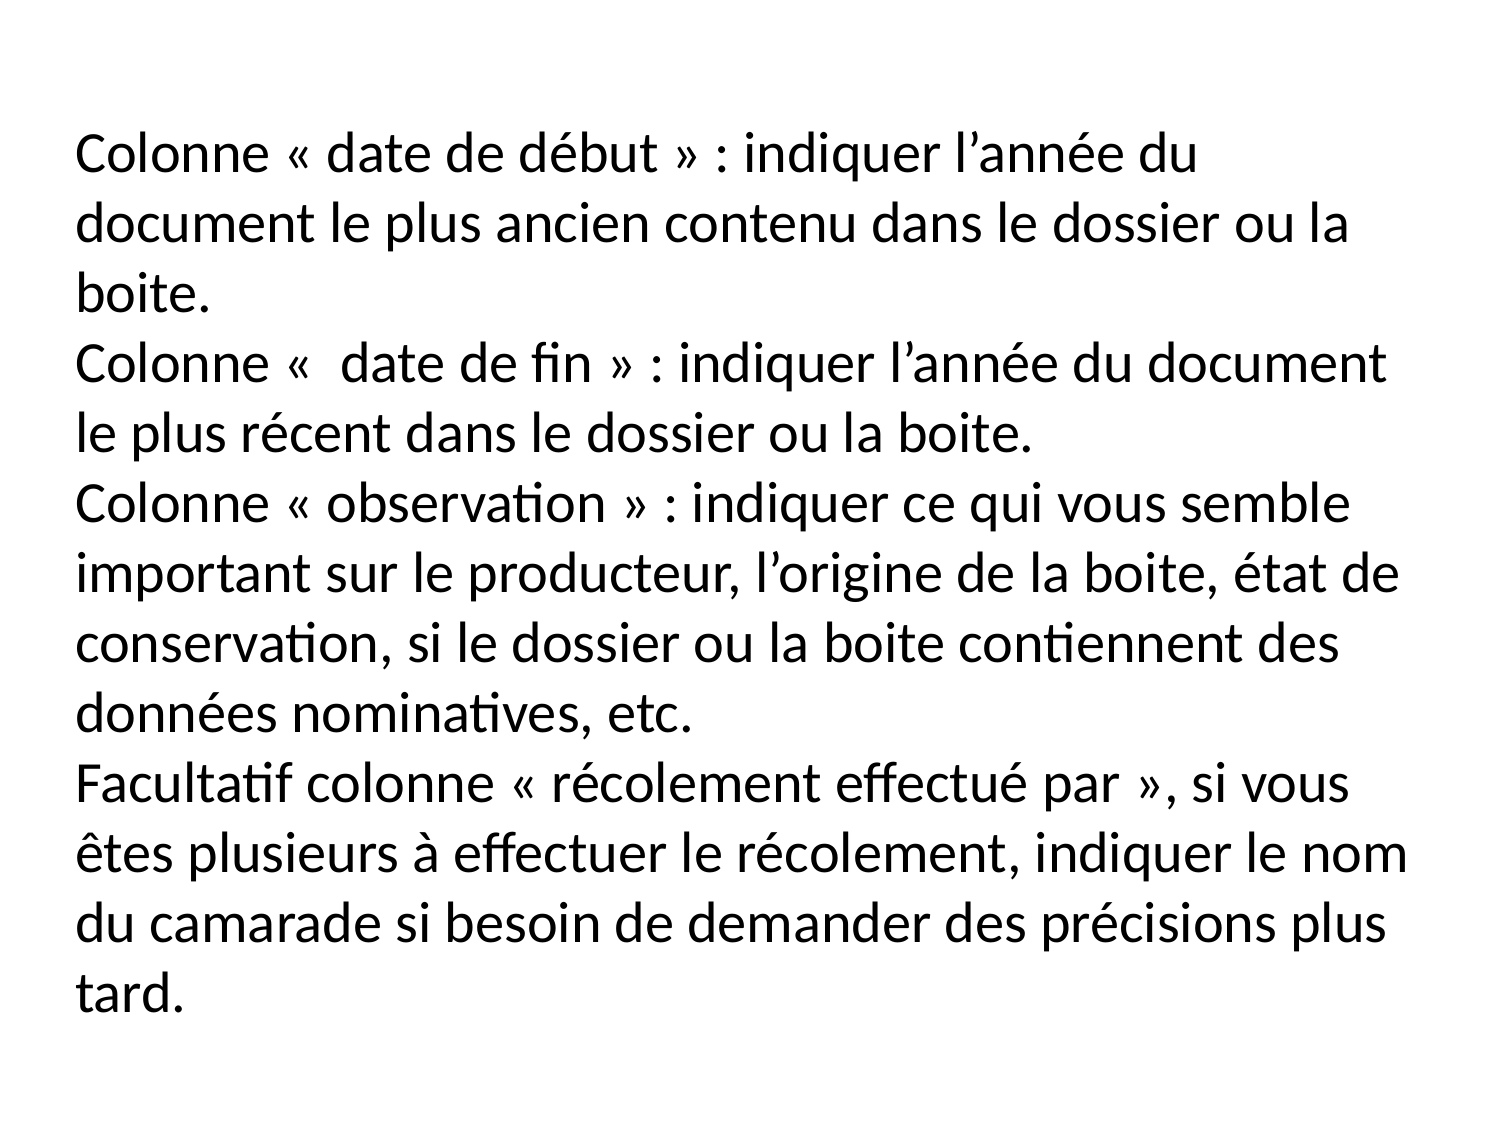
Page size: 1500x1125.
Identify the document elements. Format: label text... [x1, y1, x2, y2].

title Colonne « date de début » : indiquer l’année du document le plus ancien contenu dans le dossier ou la boite. Colonne « date de fin » : indiquer l’année du document le plus récent dans le dossier ou la boite. Colonne « observation » : indiquer ce qui vous semble important sur le producteur, l’origine de la boite, état de conservation, si le dossier ou la boite contiennent des données nominatives, etc. Facultatif colonne « récolement effectué par », si vous êtes plusieurs à effectuer le récolement, indiquer le nom du camarade si besoin de demander des précisions plus tard. [75, 45, 1425, 1094]
